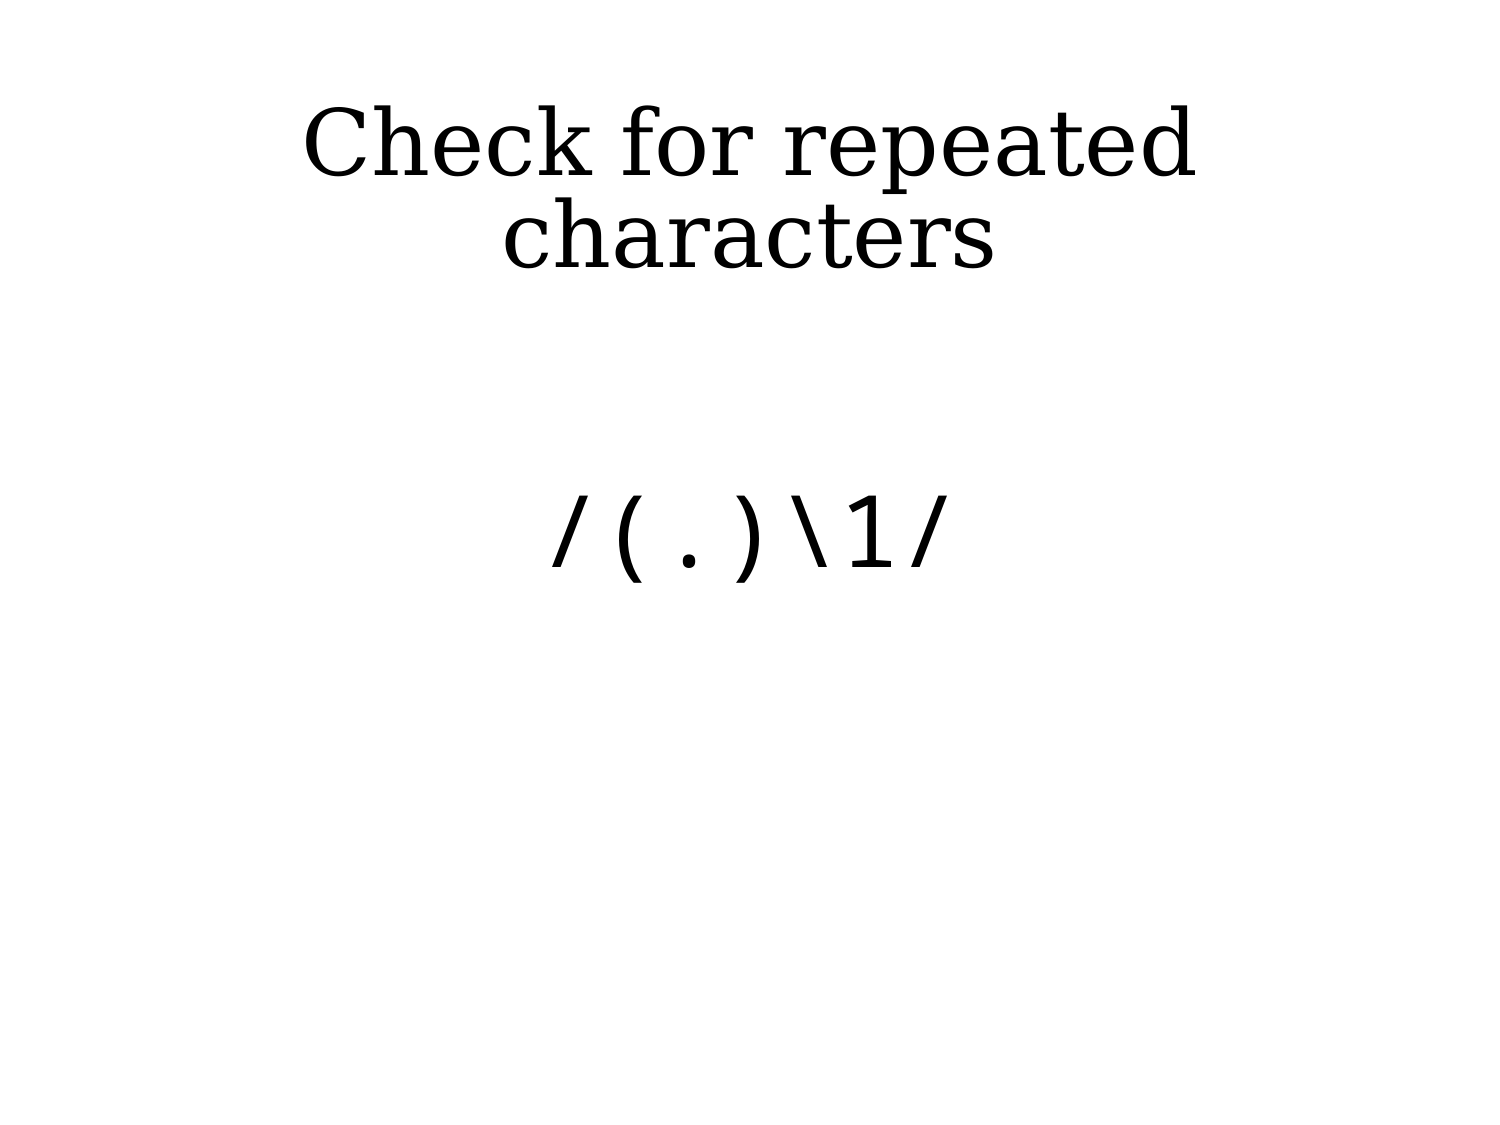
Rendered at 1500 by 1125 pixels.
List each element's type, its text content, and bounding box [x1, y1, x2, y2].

title Check for repeated characters [112, 86, 1388, 301]
list /(.)\1/ [112, 473, 1388, 1001]
